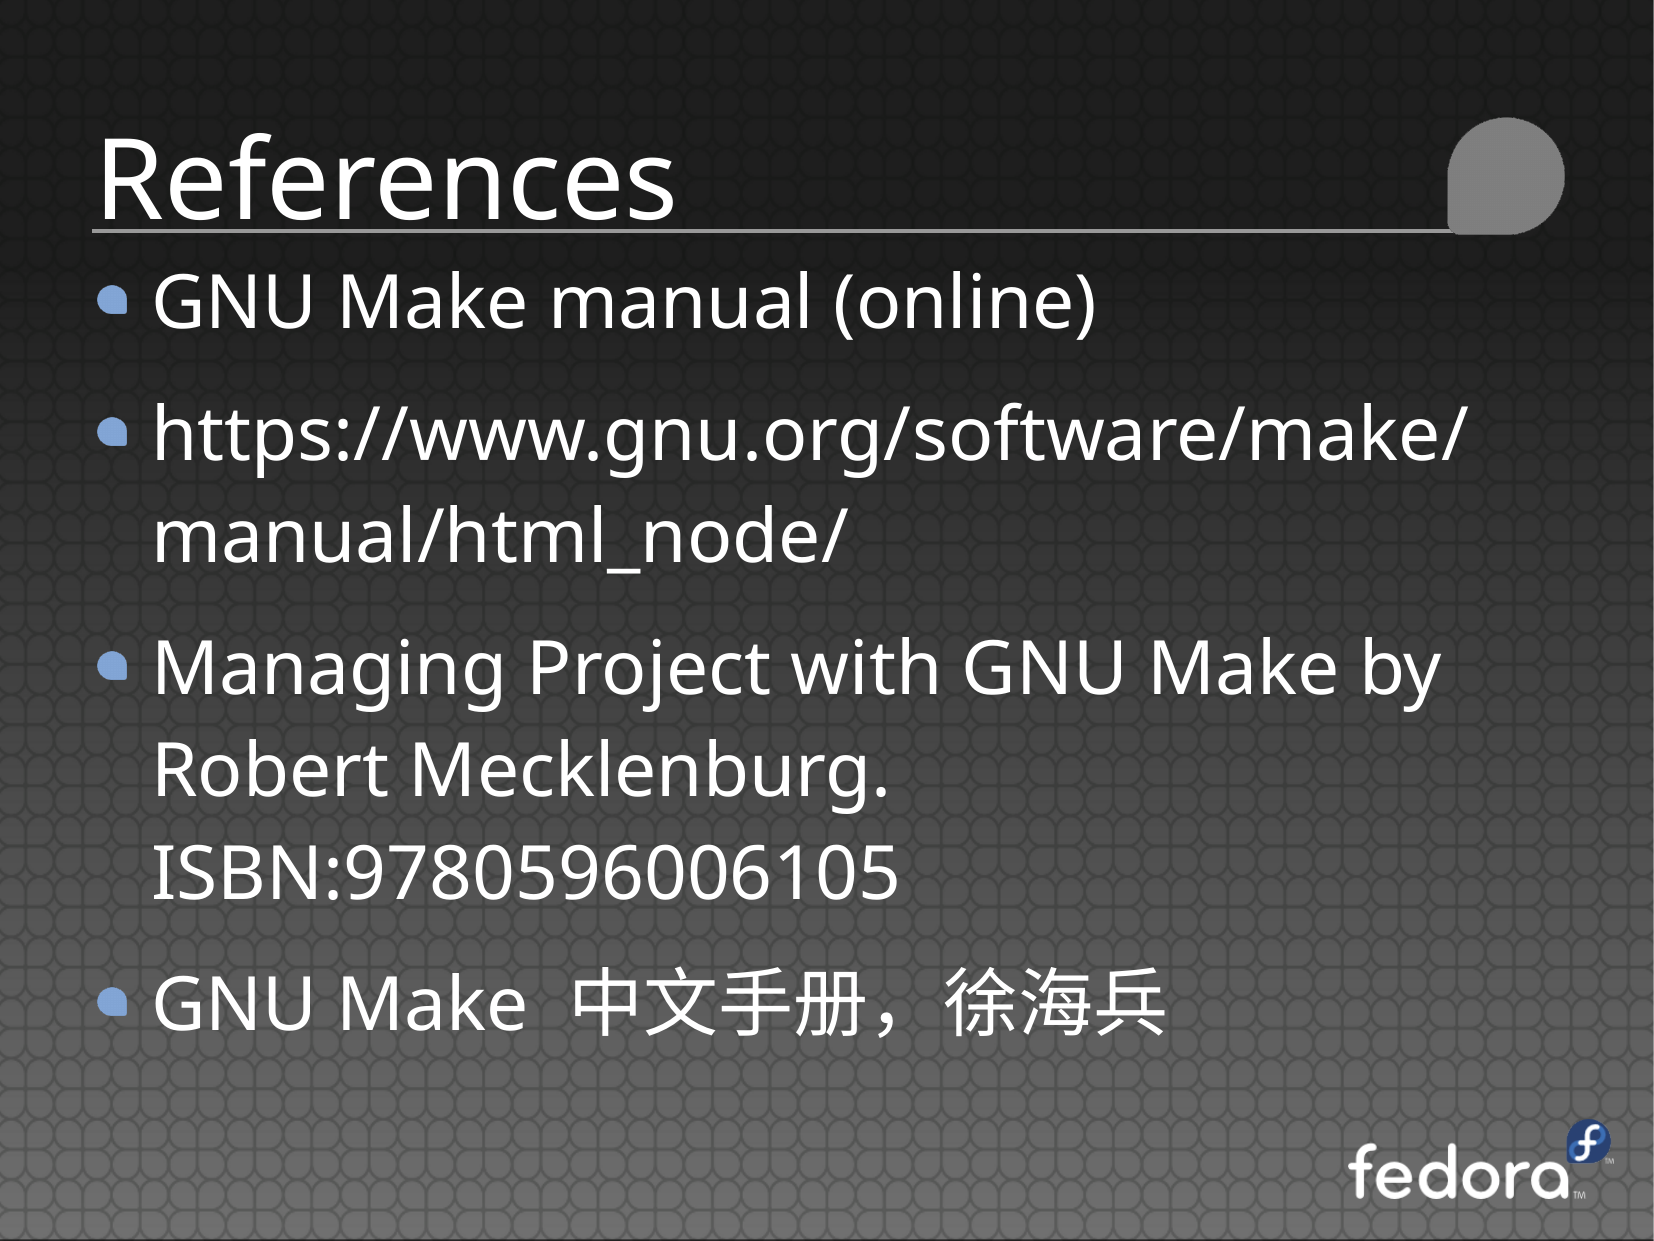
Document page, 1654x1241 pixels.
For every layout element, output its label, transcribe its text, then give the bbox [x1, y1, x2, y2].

list GNU Make manual (online) https://www.gnu.org/software/make/manual/html_node/ Managing Project with GNU Make by Robert Mecklenburg. ISBN:9780596006105 GNU Make 中文手册，徐海兵 [80, 248, 1569, 1199]
picture [0, 0, 1654, 1241]
title References [94, 100, 1426, 251]
